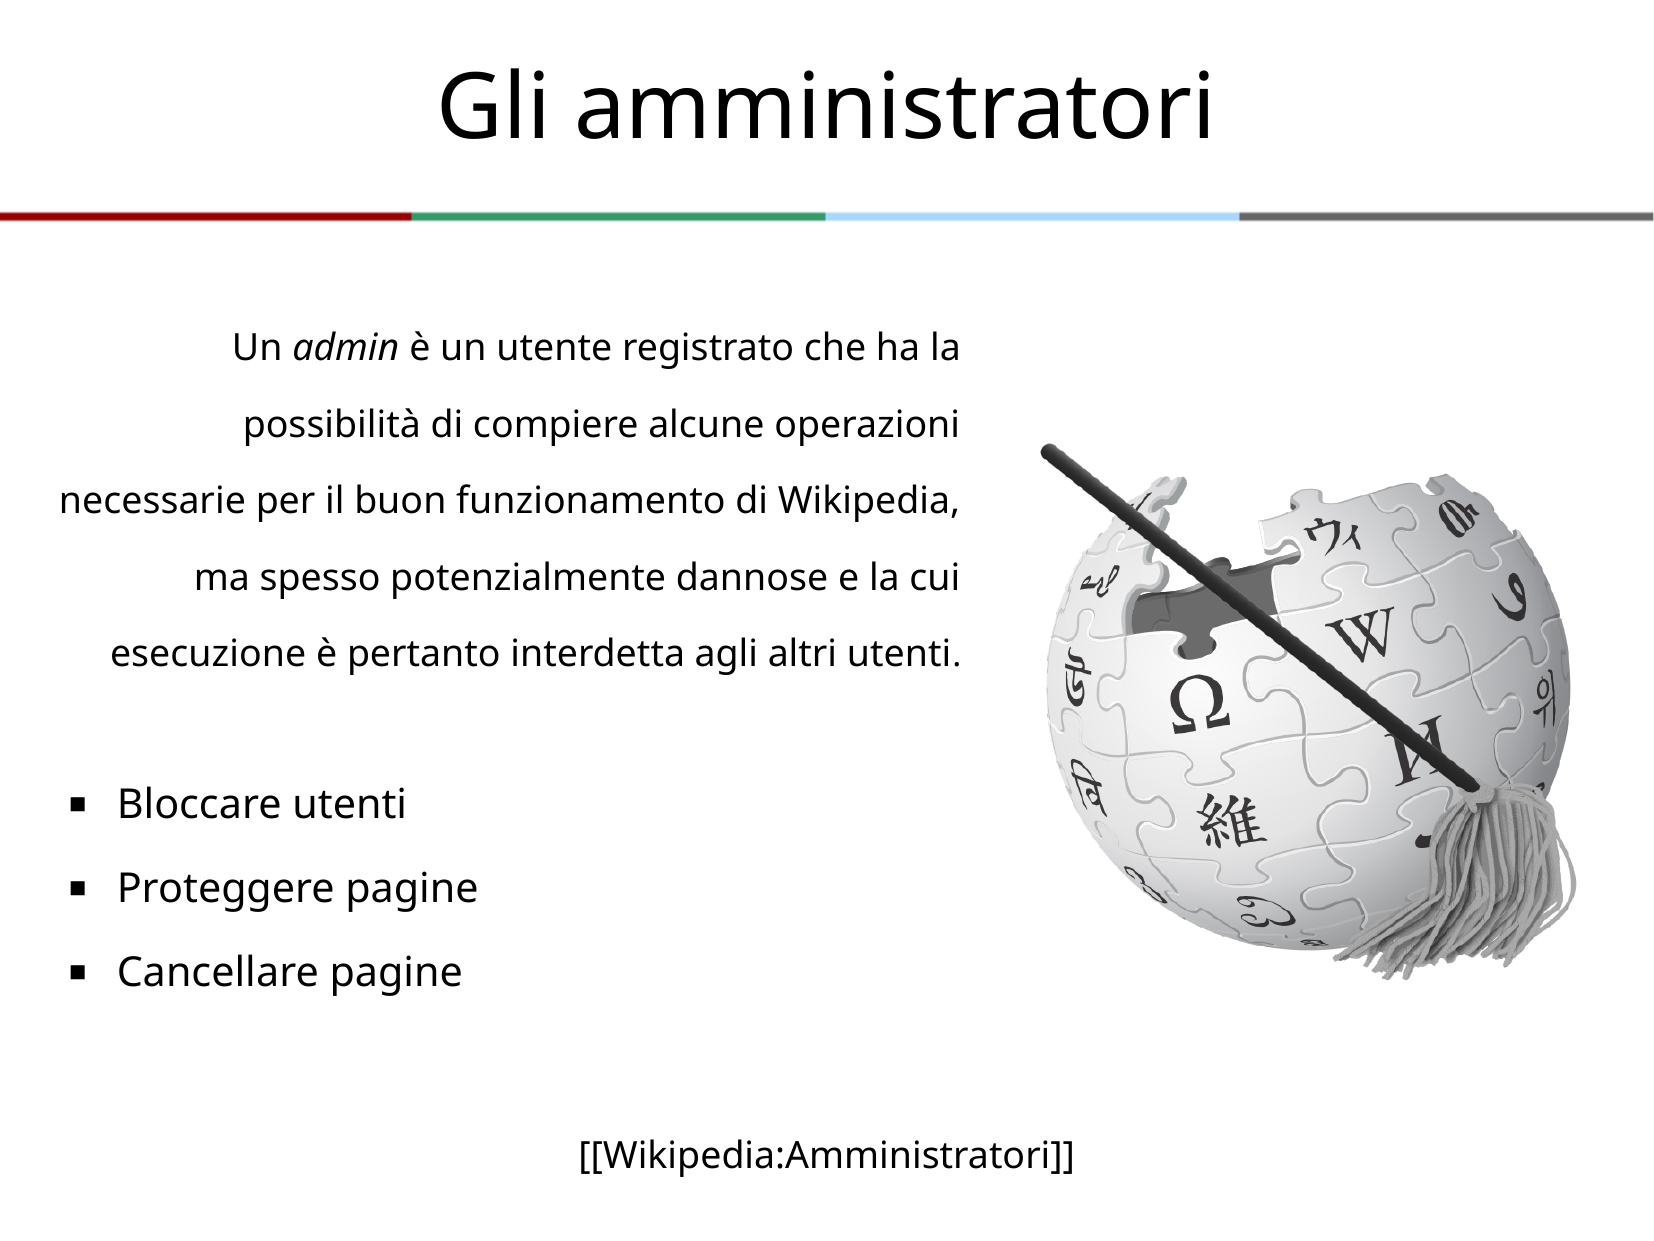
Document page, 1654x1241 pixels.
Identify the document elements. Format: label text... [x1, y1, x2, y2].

list Un admin è un utente registrato che ha la possibilità di compiere alcune operazioni necessarie per il buon funzionamento di Wikipedia, ma spesso potenzialmente dannose e la cui esecuzione è pertanto interdetta agli altri utenti. Bloccare utenti Proteggere pagine Cancellare pagine [53, 295, 962, 1087]
list [[Wikipedia:Amministratori]] [106, 1128, 1548, 1188]
title Gli amministratori [82, 0, 1571, 200]
picture [1039, 442, 1577, 981]
picture [0, 200, 1654, 235]
